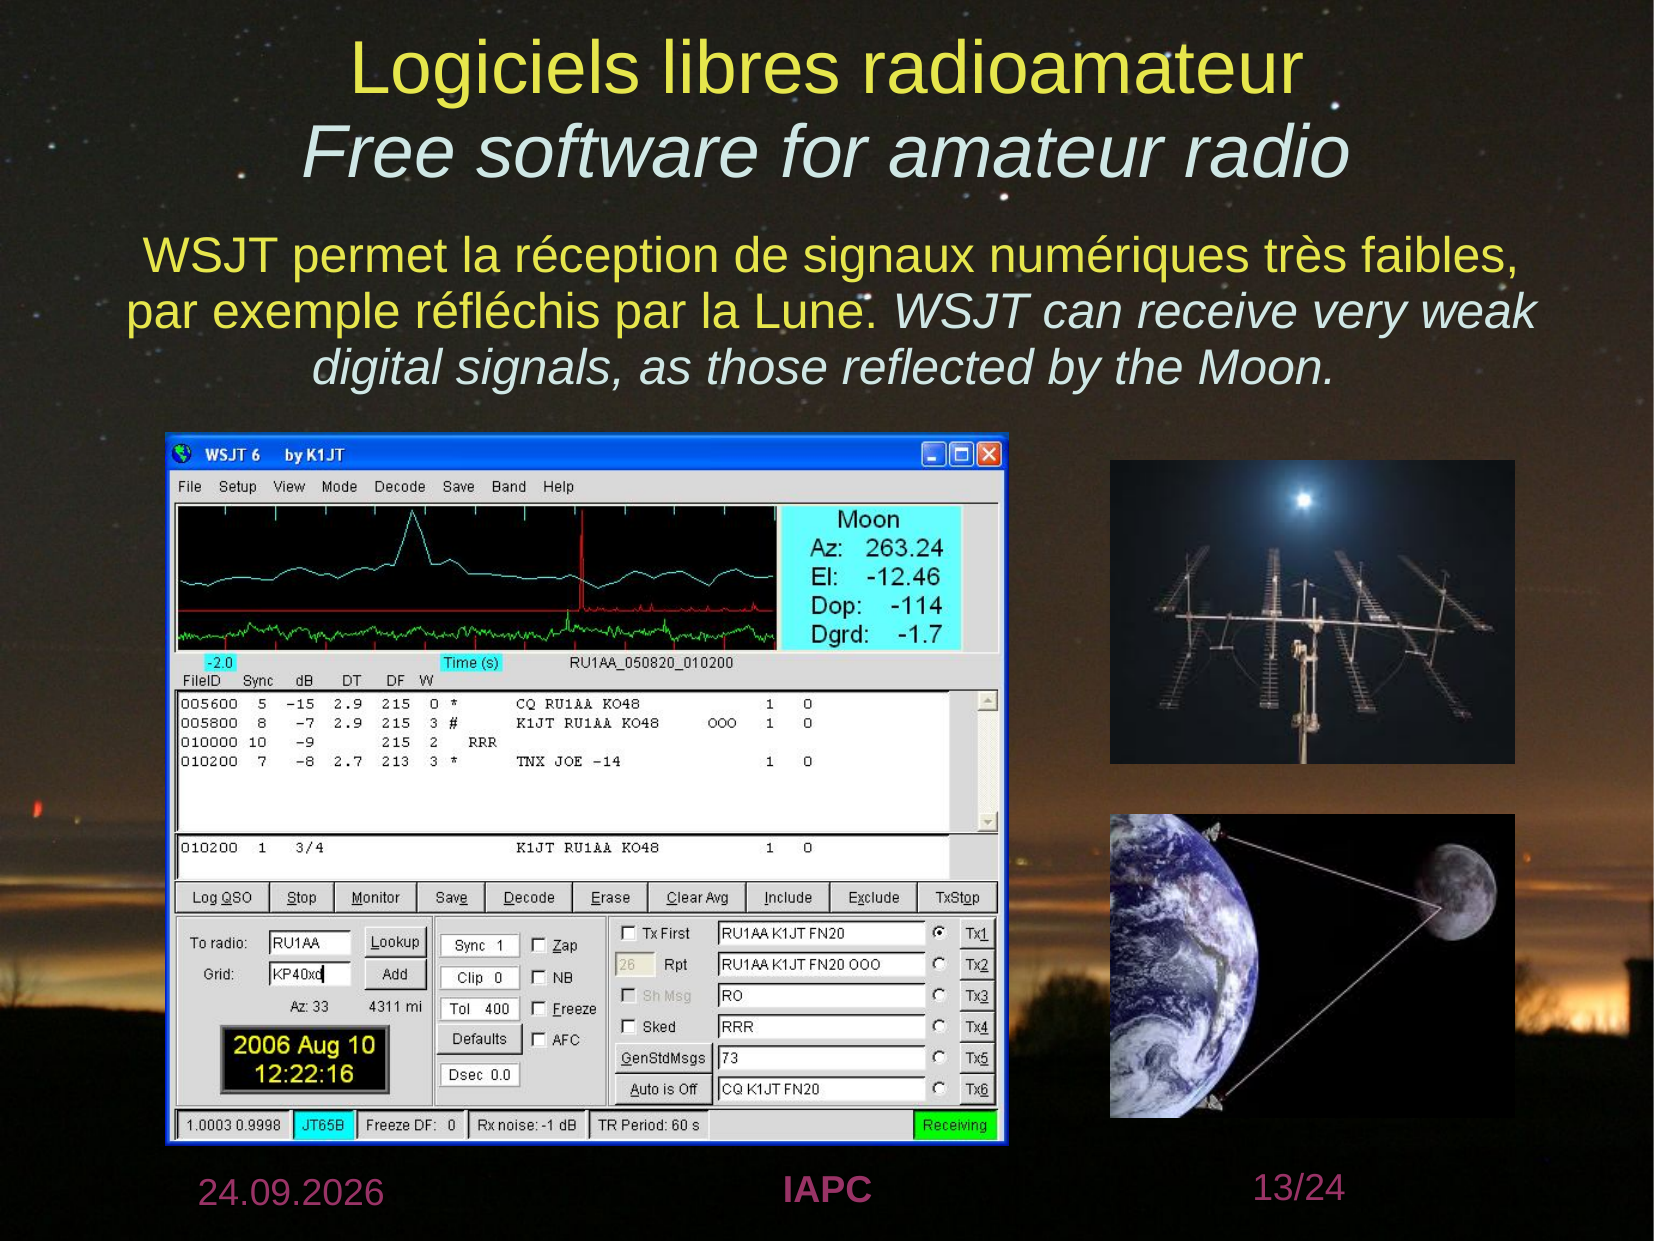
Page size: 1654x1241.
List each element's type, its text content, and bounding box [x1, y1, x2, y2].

picture [0, 0, 1654, 1241]
subtitle WSJT permet la réception de signaux numériques très faibles, par exemple réfléchis par la Lune. WSJT can receive very weak digital signals, as those reflected by the Moon. [103, 209, 1560, 414]
title Logiciels libres radioamateur Free software for amateur radio [82, 5, 1571, 213]
